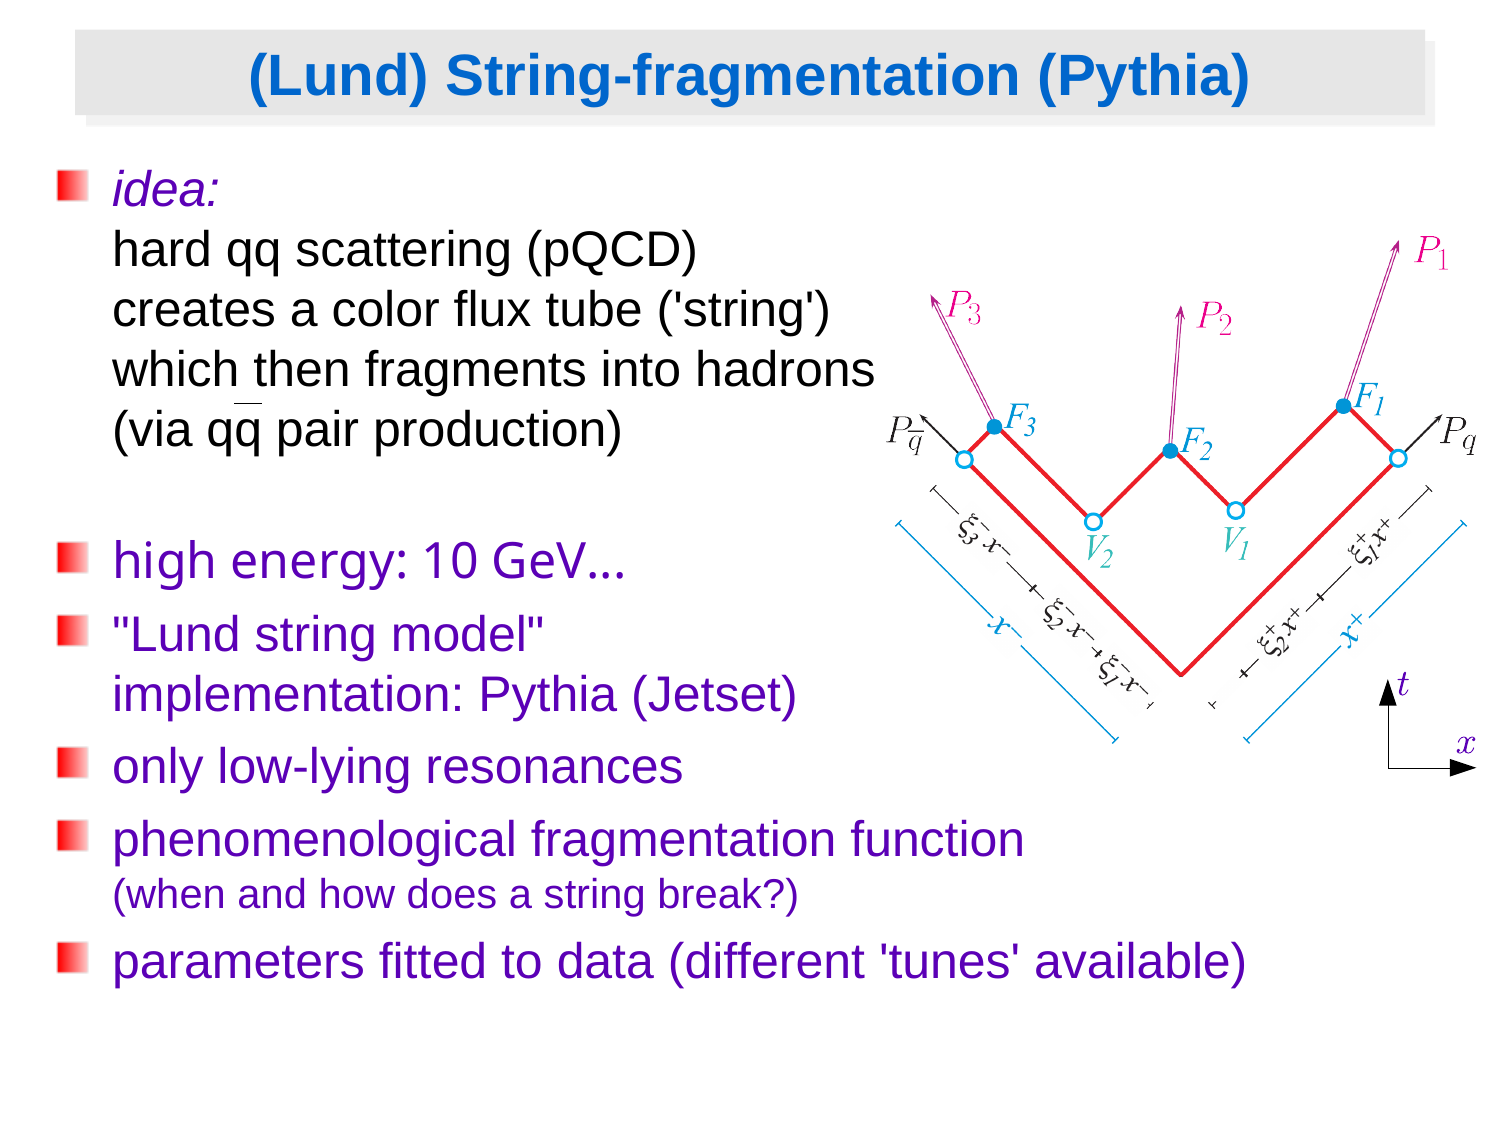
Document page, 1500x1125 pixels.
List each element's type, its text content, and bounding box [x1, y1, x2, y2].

text_box [1396, 671, 1411, 696]
picture [885, 236, 1477, 745]
text_box [1455, 736, 1477, 754]
title (Lund) String-fragmentation (Pythia) [75, 29, 1426, 116]
list idea: hard qq scattering (pQCD) creates a color flux tube ('string') which then fragments into hadrons (via qq pair production) high energy: 10 GeV... "Lund string model" implementation: Pythia (Jetset) only low-lying resonances phenomenological fragmentation function (when and how does a string break?) parameters fitted to data (different 'tunes' available) [41, 148, 1459, 1093]
